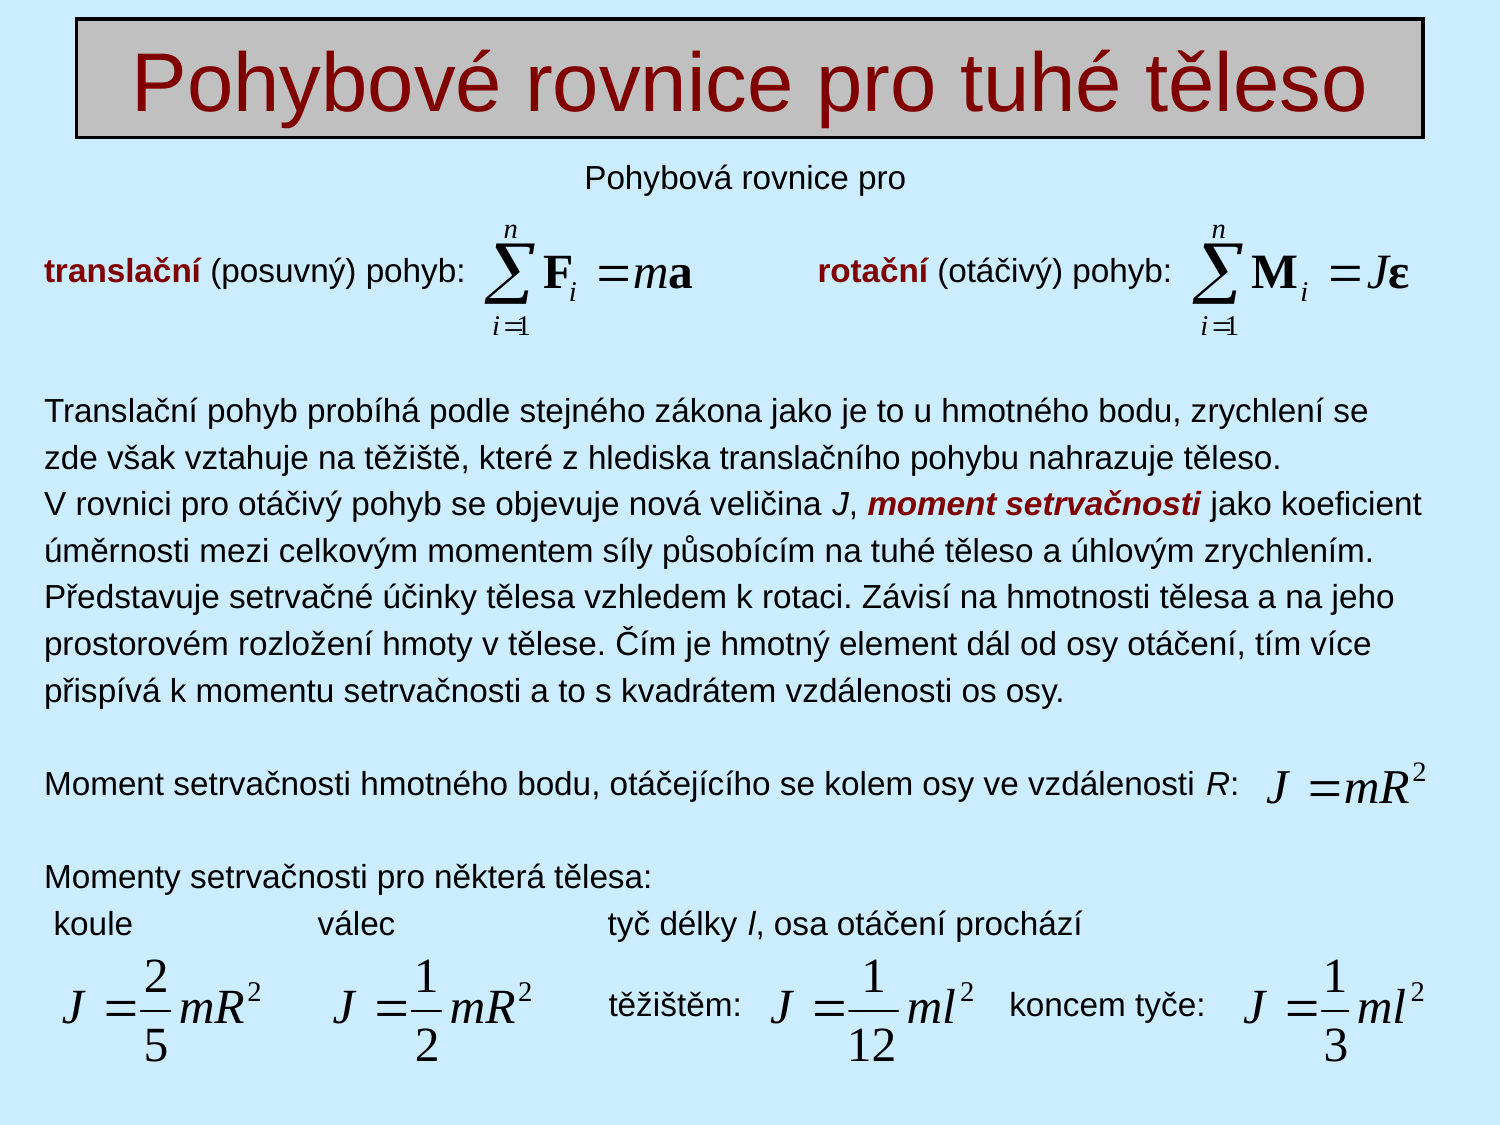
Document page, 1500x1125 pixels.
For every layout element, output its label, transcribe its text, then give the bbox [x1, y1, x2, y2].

picture [1185, 206, 1421, 346]
picture [1256, 750, 1438, 816]
text_box Pohybová rovnice pro translační (posuvný) pohyb: rotační (otáčivý) pohyb: Translační pohyb probíhá podle stejného zákona jako je to u hmotného bodu, zrychlení se zde však vztahuje na těžiště, které z hlediska translačního pohybu nahrazuje těleso. V rovnici pro otáčivý pohyb se objevuje nová veličina J, moment setrvačnosti jako koeficient úměrnosti mezi celkovým momentem síly působícím na tuhé těleso a úhlovým zrychlením. Představuje setrvačné účinky tělesa vzhledem k rotaci. Závisí na hmotnosti tělesa a na jeho prostorovém rozložení hmoty v tělese. Čím je hmotný element dál od osy otáčení, tím více přispívá k momentu setrvačnosti a to s kvadrátem vzdálenosti os osy. Moment setrvačnosti hmotného bodu, otáčejícího se kolem osy ve vzdálenosti R: Momenty setrvačnosti pro některá tělesa: koule válec tyč délky l, osa otáčení prochází těžištěm: koncem tyče: [29, 148, 1471, 1007]
picture [1233, 945, 1436, 1073]
picture [760, 945, 984, 1073]
picture [322, 945, 542, 1073]
picture [477, 206, 701, 346]
text_box Pohybové rovnice pro tuhé těleso [76, 18, 1424, 138]
picture [52, 945, 271, 1073]
